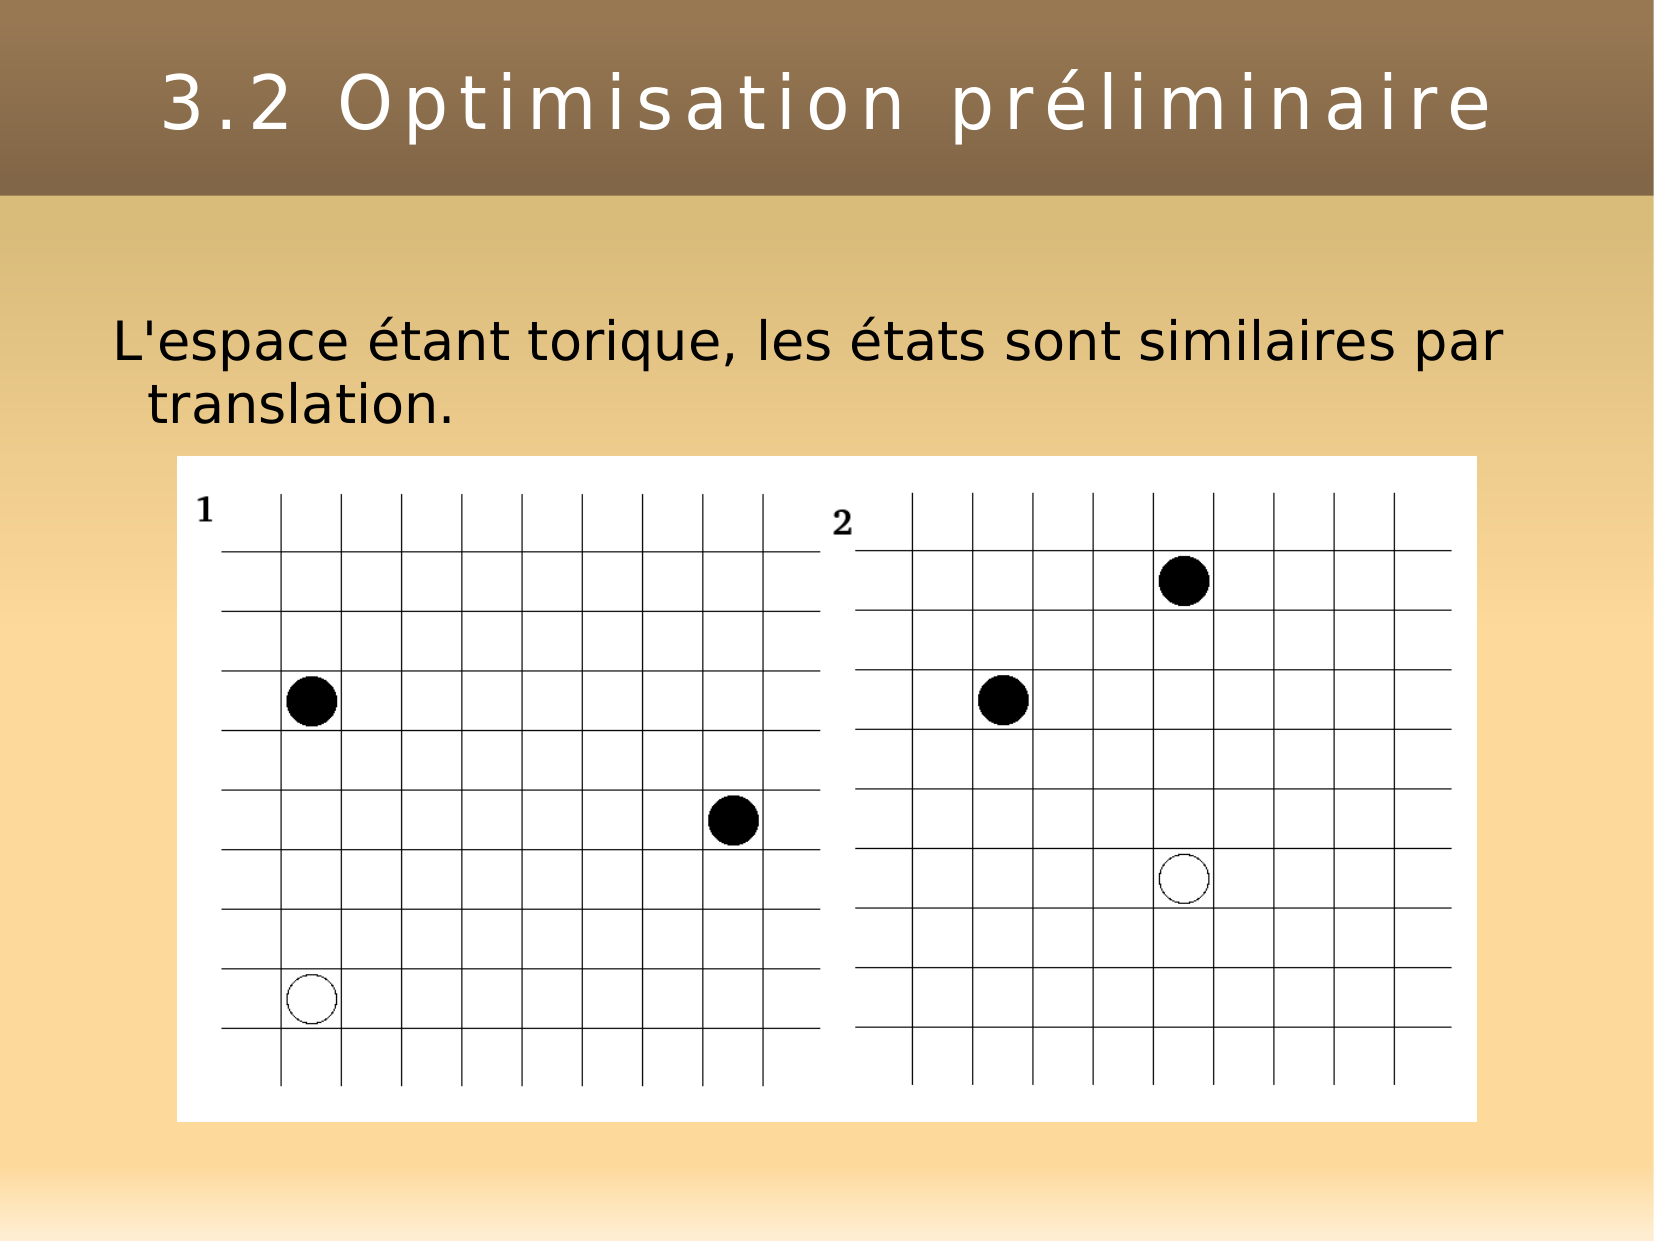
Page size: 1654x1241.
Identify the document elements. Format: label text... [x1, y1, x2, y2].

title 3.2 Optimisation préliminaire [59, 29, 1595, 178]
subtitle L'espace étant torique, les états sont similaires par translation. [76, 274, 1565, 473]
picture [0, 0, 1654, 1241]
